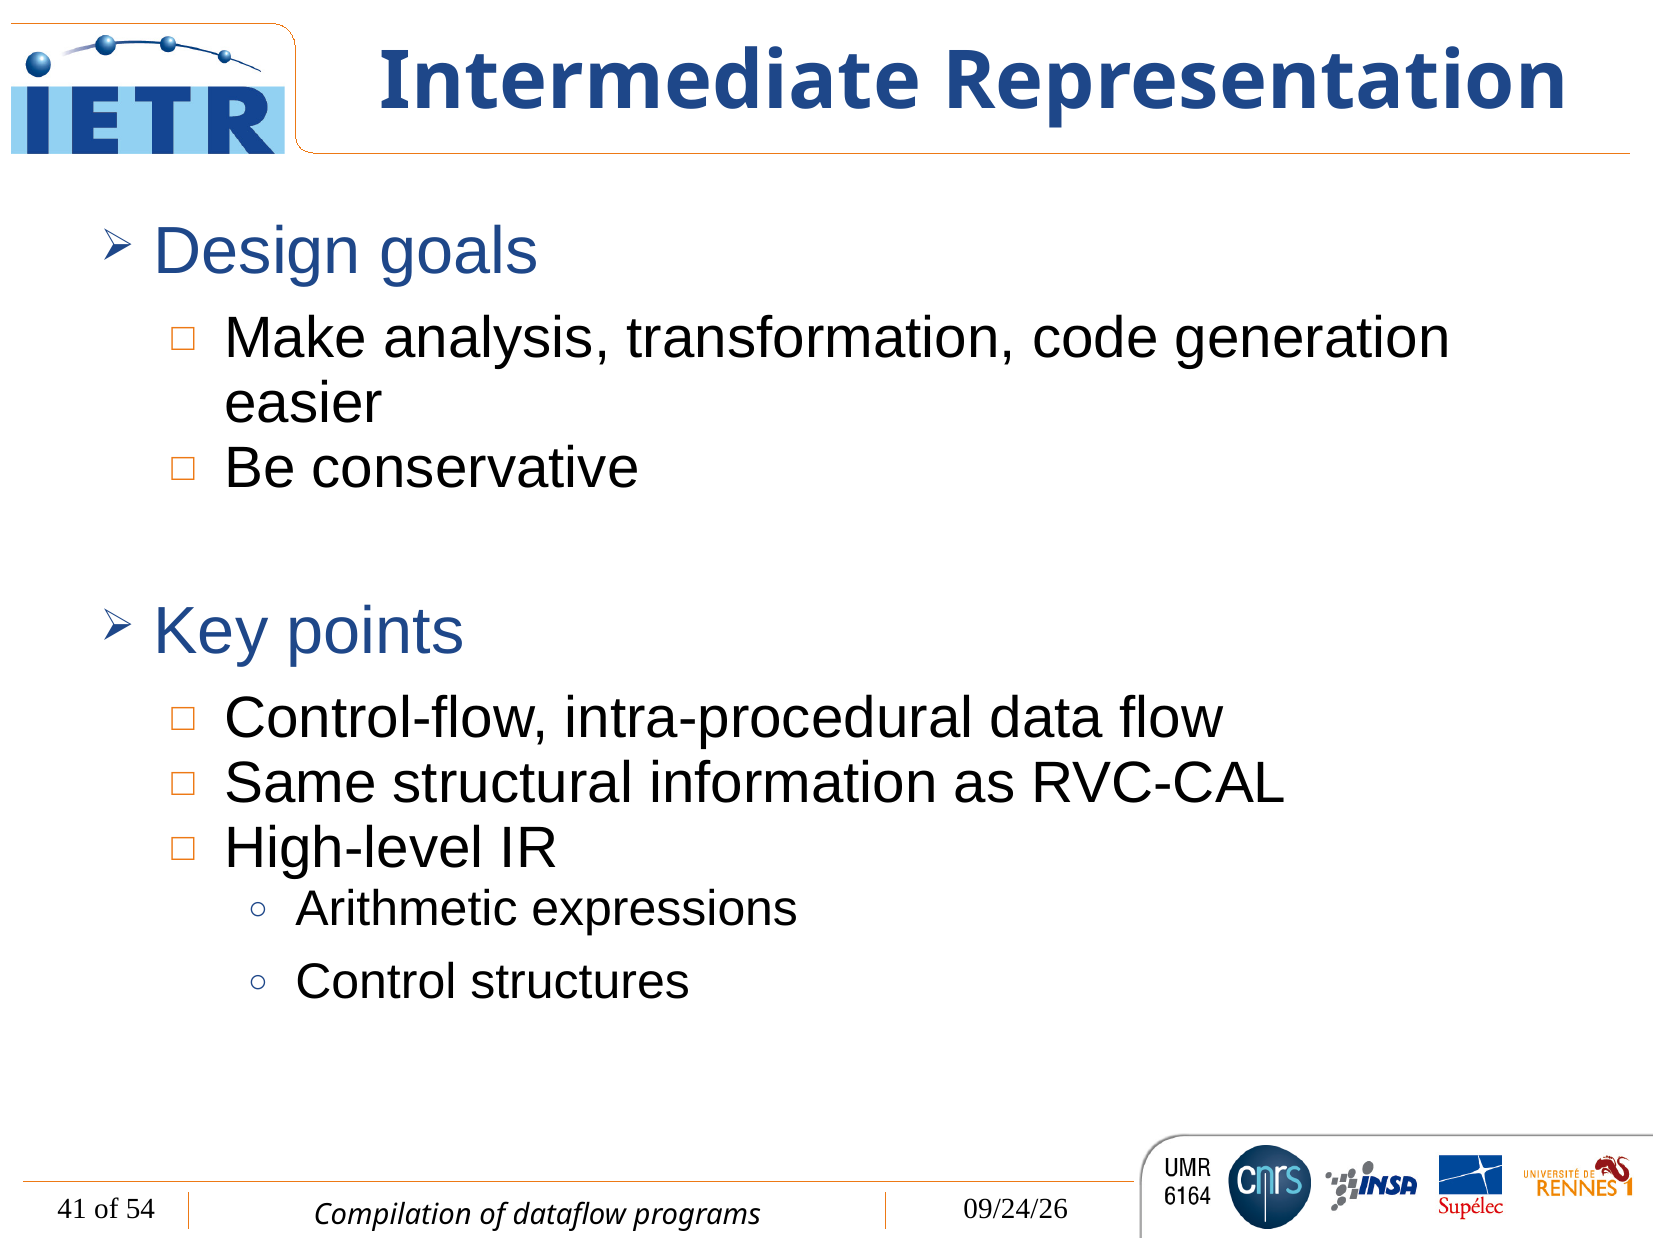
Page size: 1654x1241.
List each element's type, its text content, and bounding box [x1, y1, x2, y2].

list Design goals Make analysis, transformation, code generation easier Be conservative Key points Control-flow, intra-procedural data flow Same structural information as RVC-CAL High-level IR Arithmetic expressions Control structures [82, 212, 1619, 1111]
picture [1139, 1133, 1653, 1238]
title Intermediate Representation [295, 0, 1654, 154]
picture [11, 35, 285, 154]
